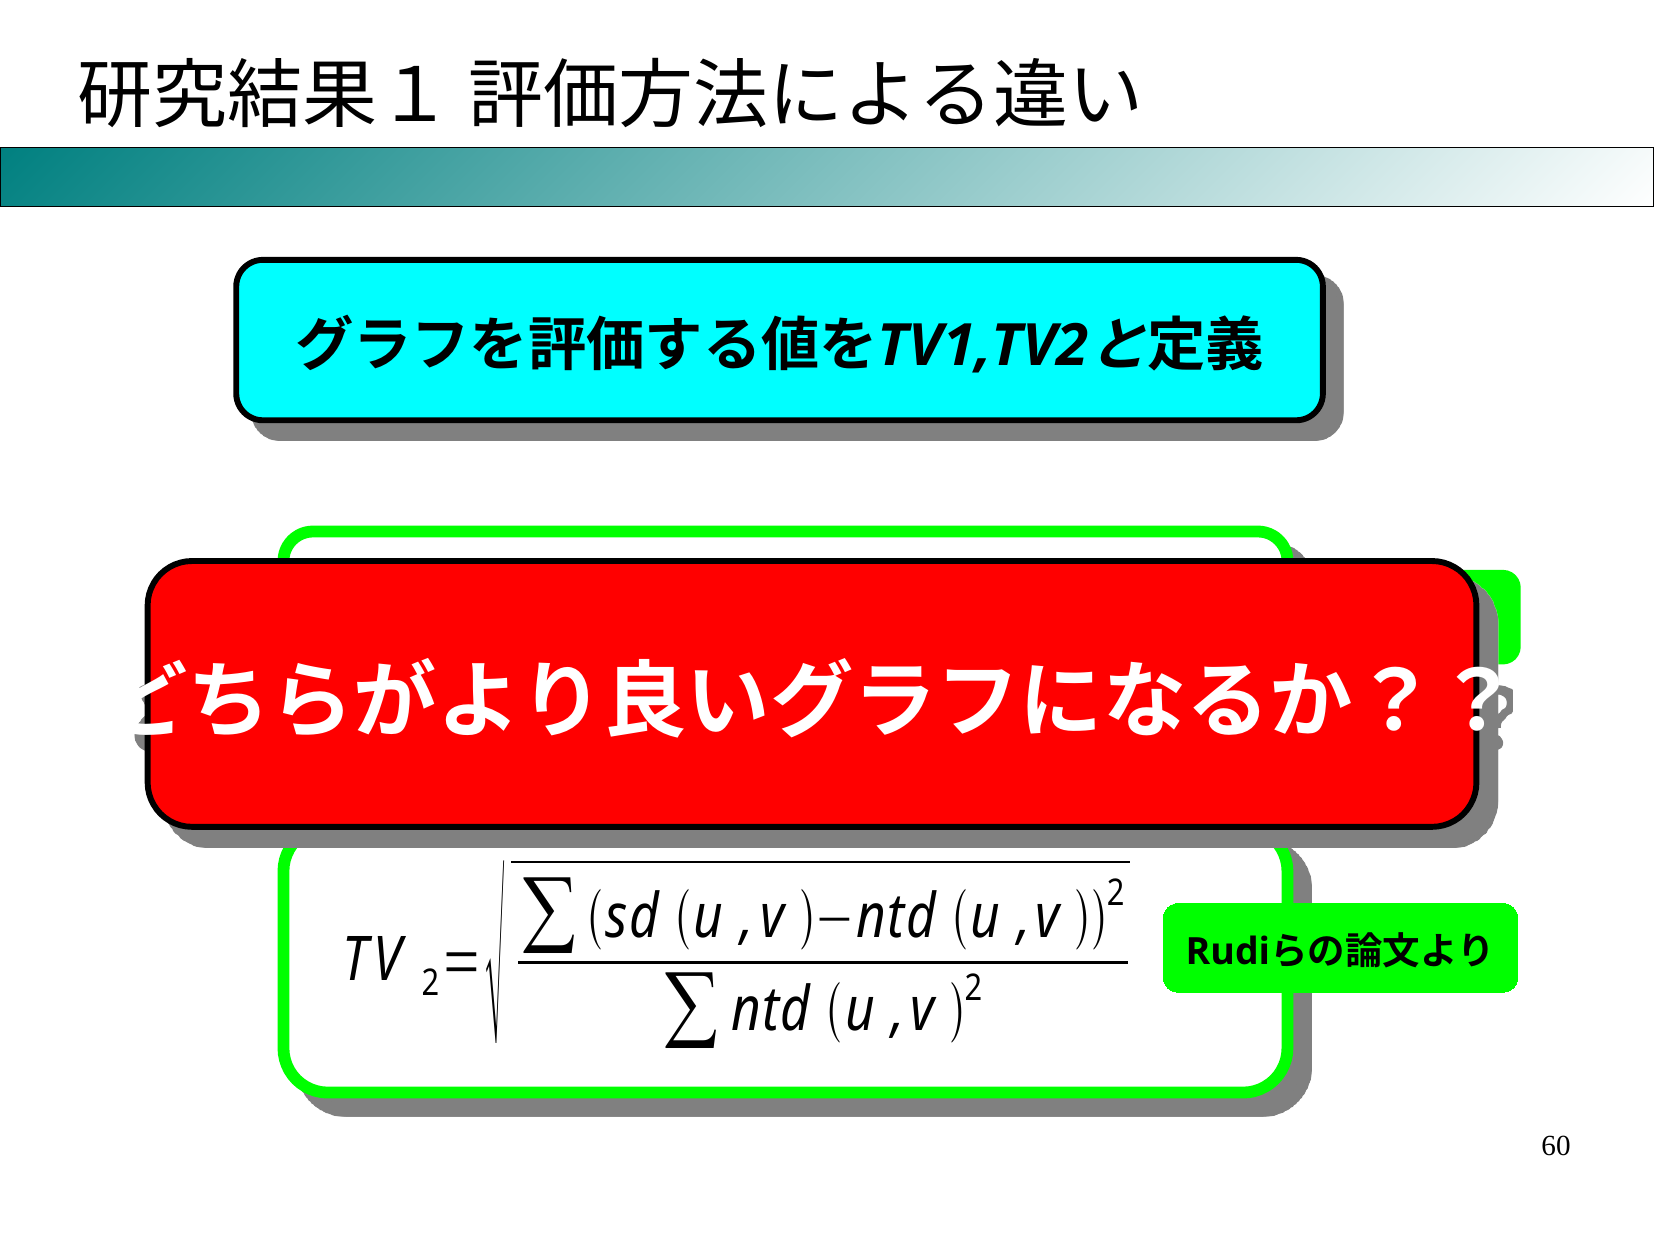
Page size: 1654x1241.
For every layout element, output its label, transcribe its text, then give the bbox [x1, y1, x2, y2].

text_box グラフを評価する値をTV1,TV2と定義 [236, 259, 1323, 421]
chart [336, 857, 1137, 1052]
text_box Rudiらの論文より [1163, 903, 1518, 993]
text_box どちらがより良いグラフになるか？？ [147, 561, 1477, 827]
text_box 2乗和の平方根 [1463, 572, 1518, 662]
text_box [283, 827, 1288, 1093]
text_box [283, 531, 1288, 561]
title 研究結果１ 評価方法による違い [77, 29, 1654, 149]
